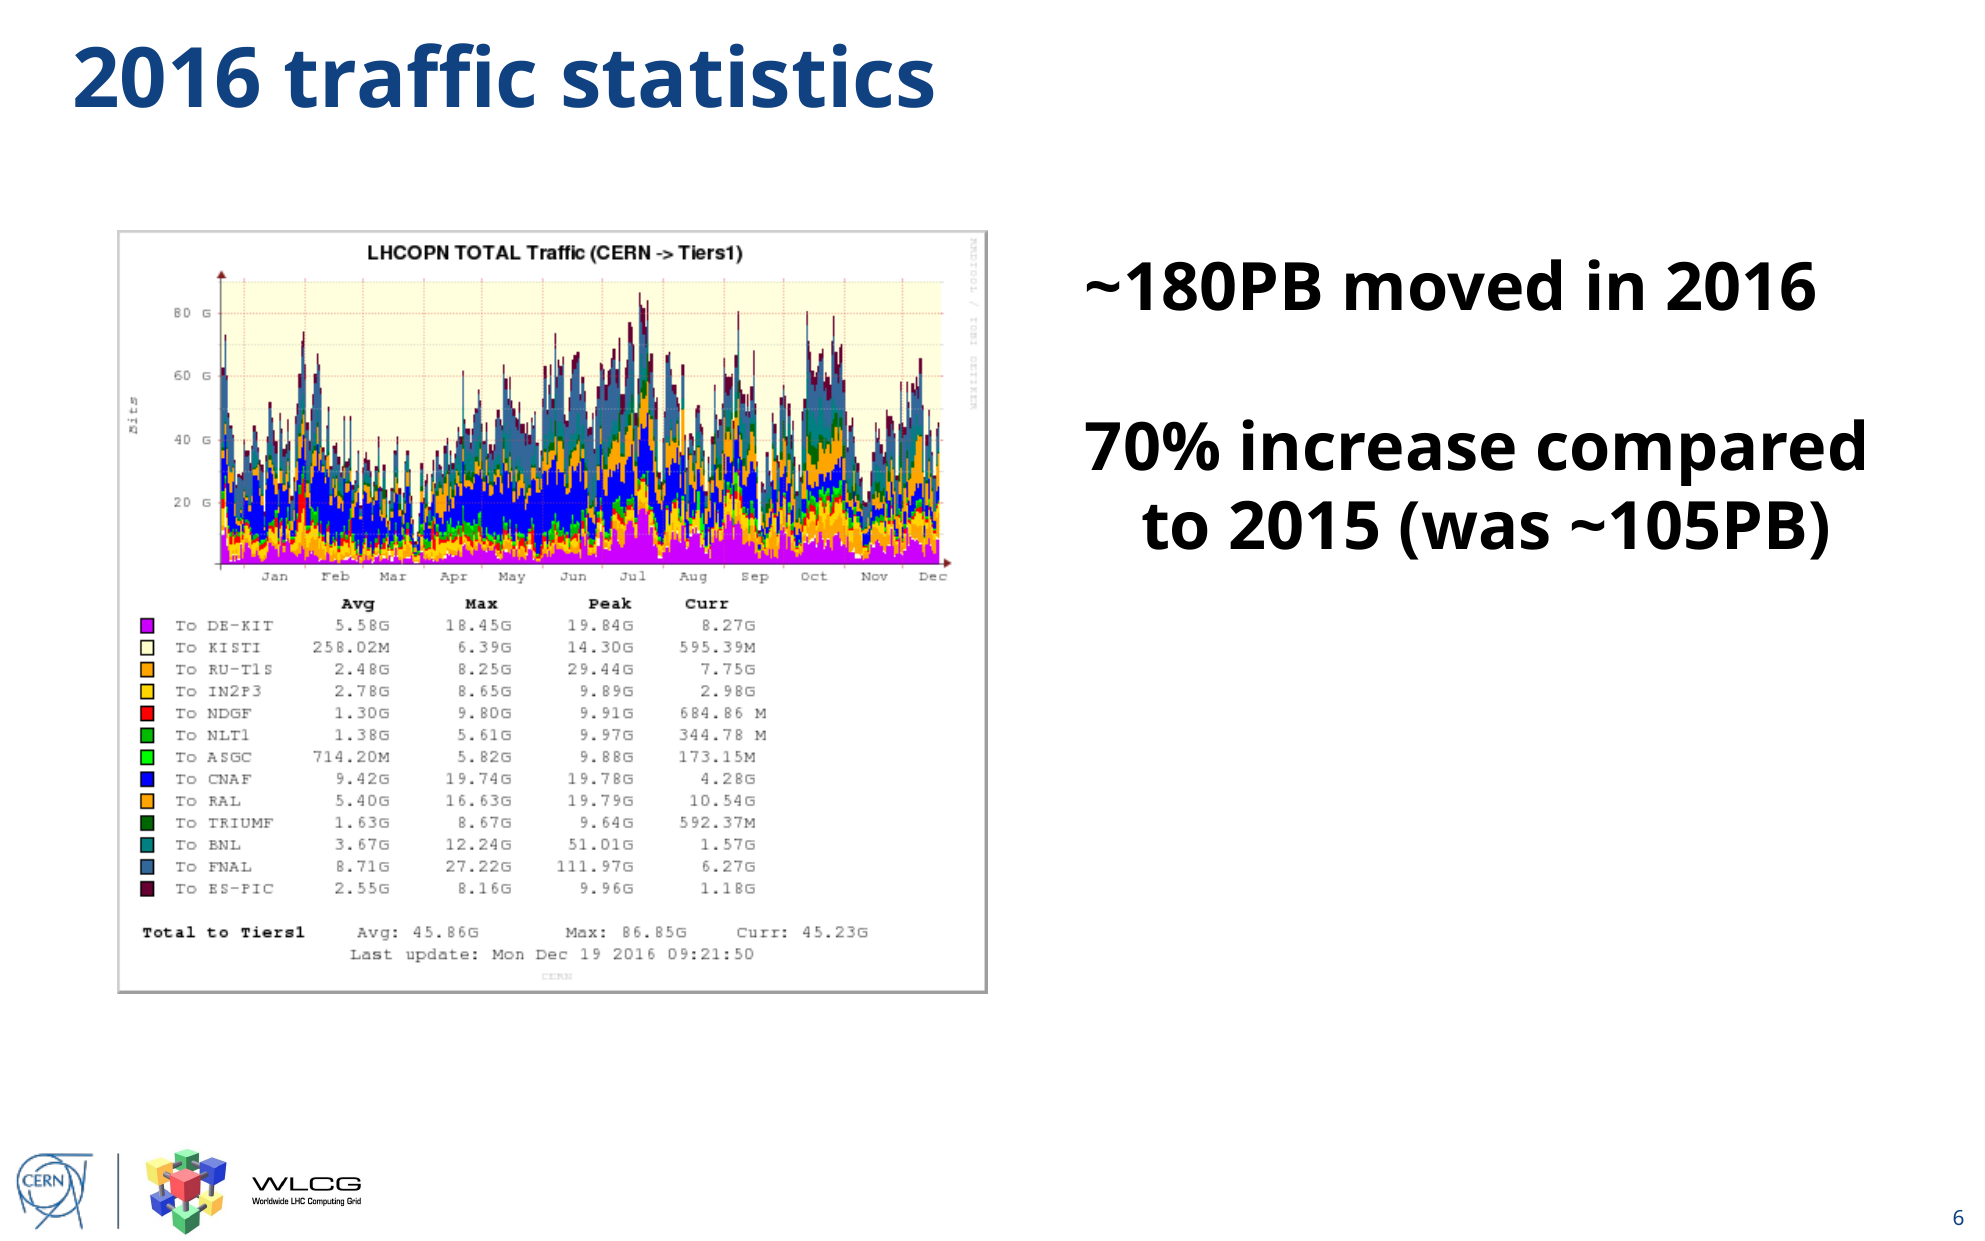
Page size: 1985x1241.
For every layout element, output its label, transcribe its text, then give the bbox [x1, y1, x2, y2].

picture [19, 1188, 64, 1207]
picture [16, 1188, 64, 1236]
text_box ~180PB moved in 2016 70% increase compared to 2015 (was ~105PB) [1070, 236, 1970, 996]
picture [51, 1200, 64, 1215]
picture [38, 1207, 55, 1215]
title 2016 traffic statistics [72, 0, 1834, 166]
picture [138, 1142, 377, 1241]
picture [117, 230, 988, 994]
